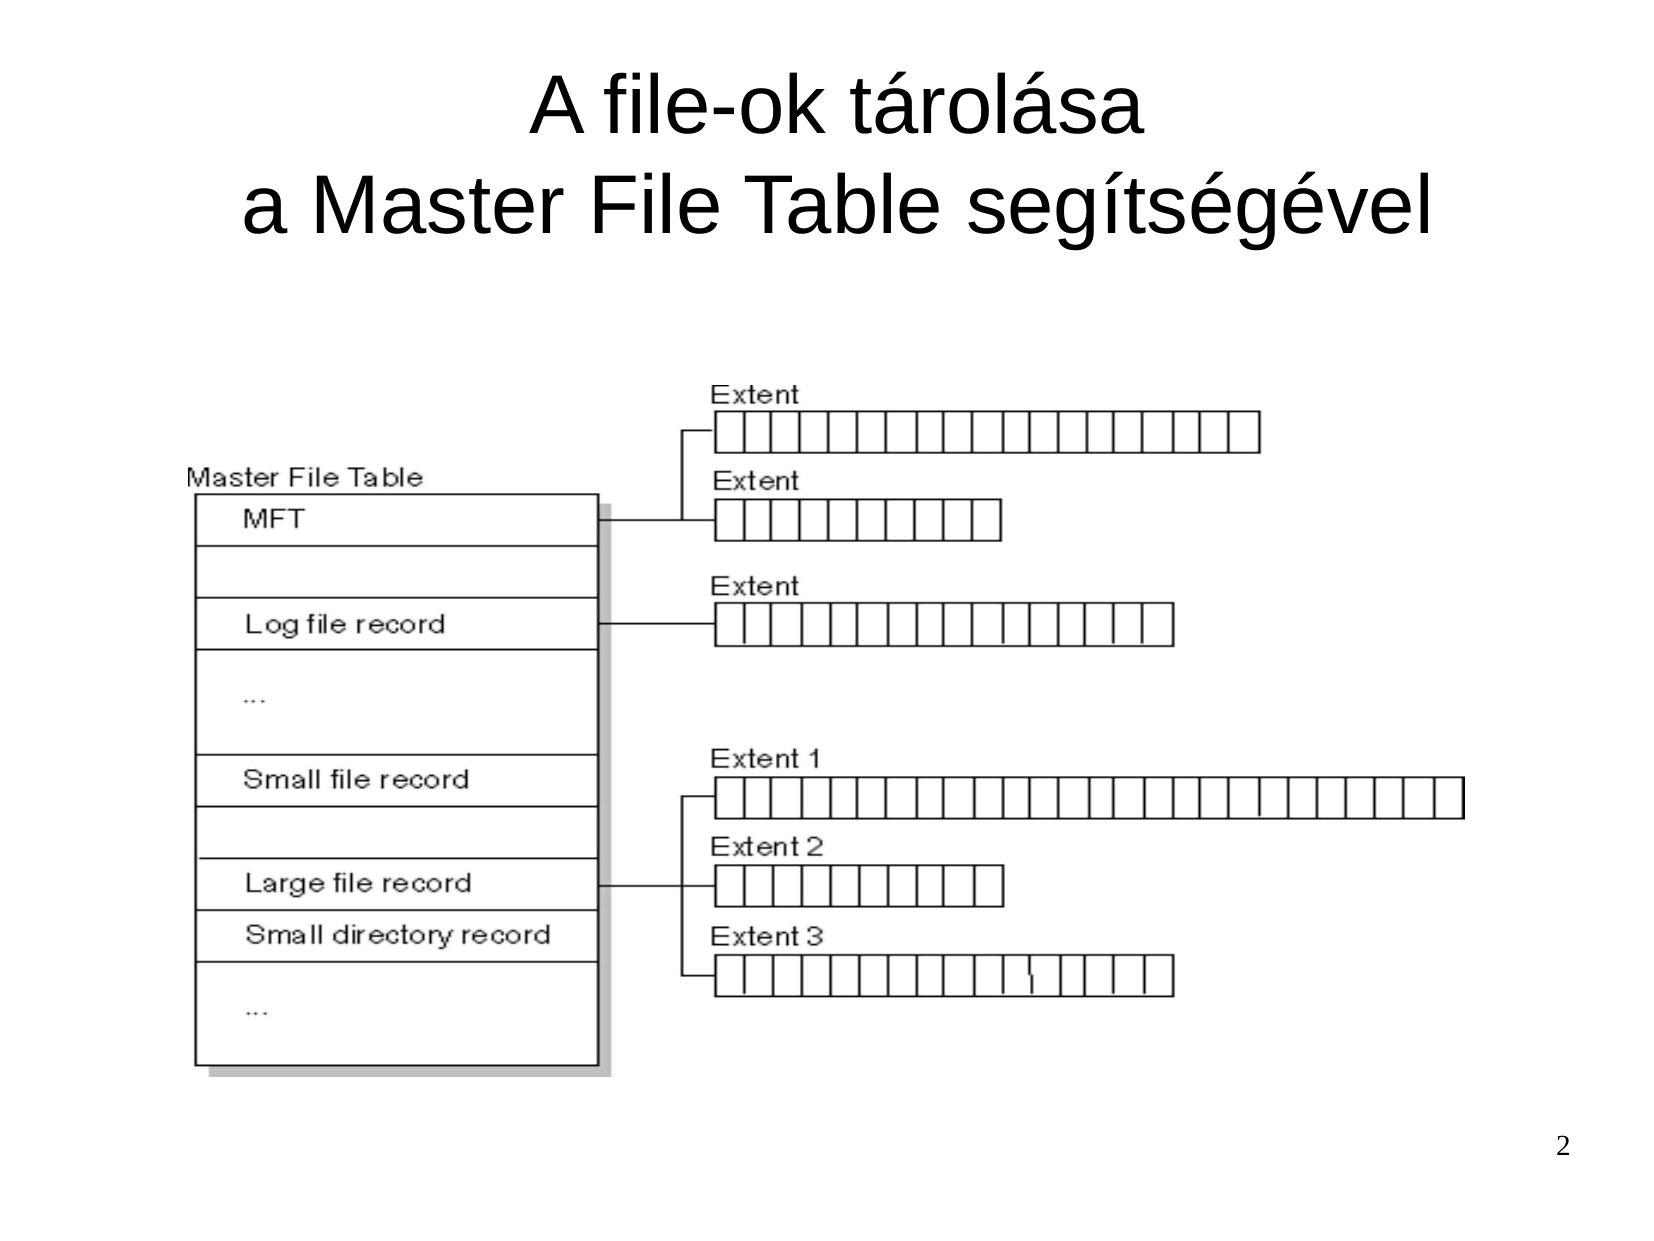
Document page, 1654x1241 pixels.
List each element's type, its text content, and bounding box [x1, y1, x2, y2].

title A file-ok tárolása a Master File Table segítségével [45, 46, 1595, 254]
list [188, 385, 1465, 1077]
